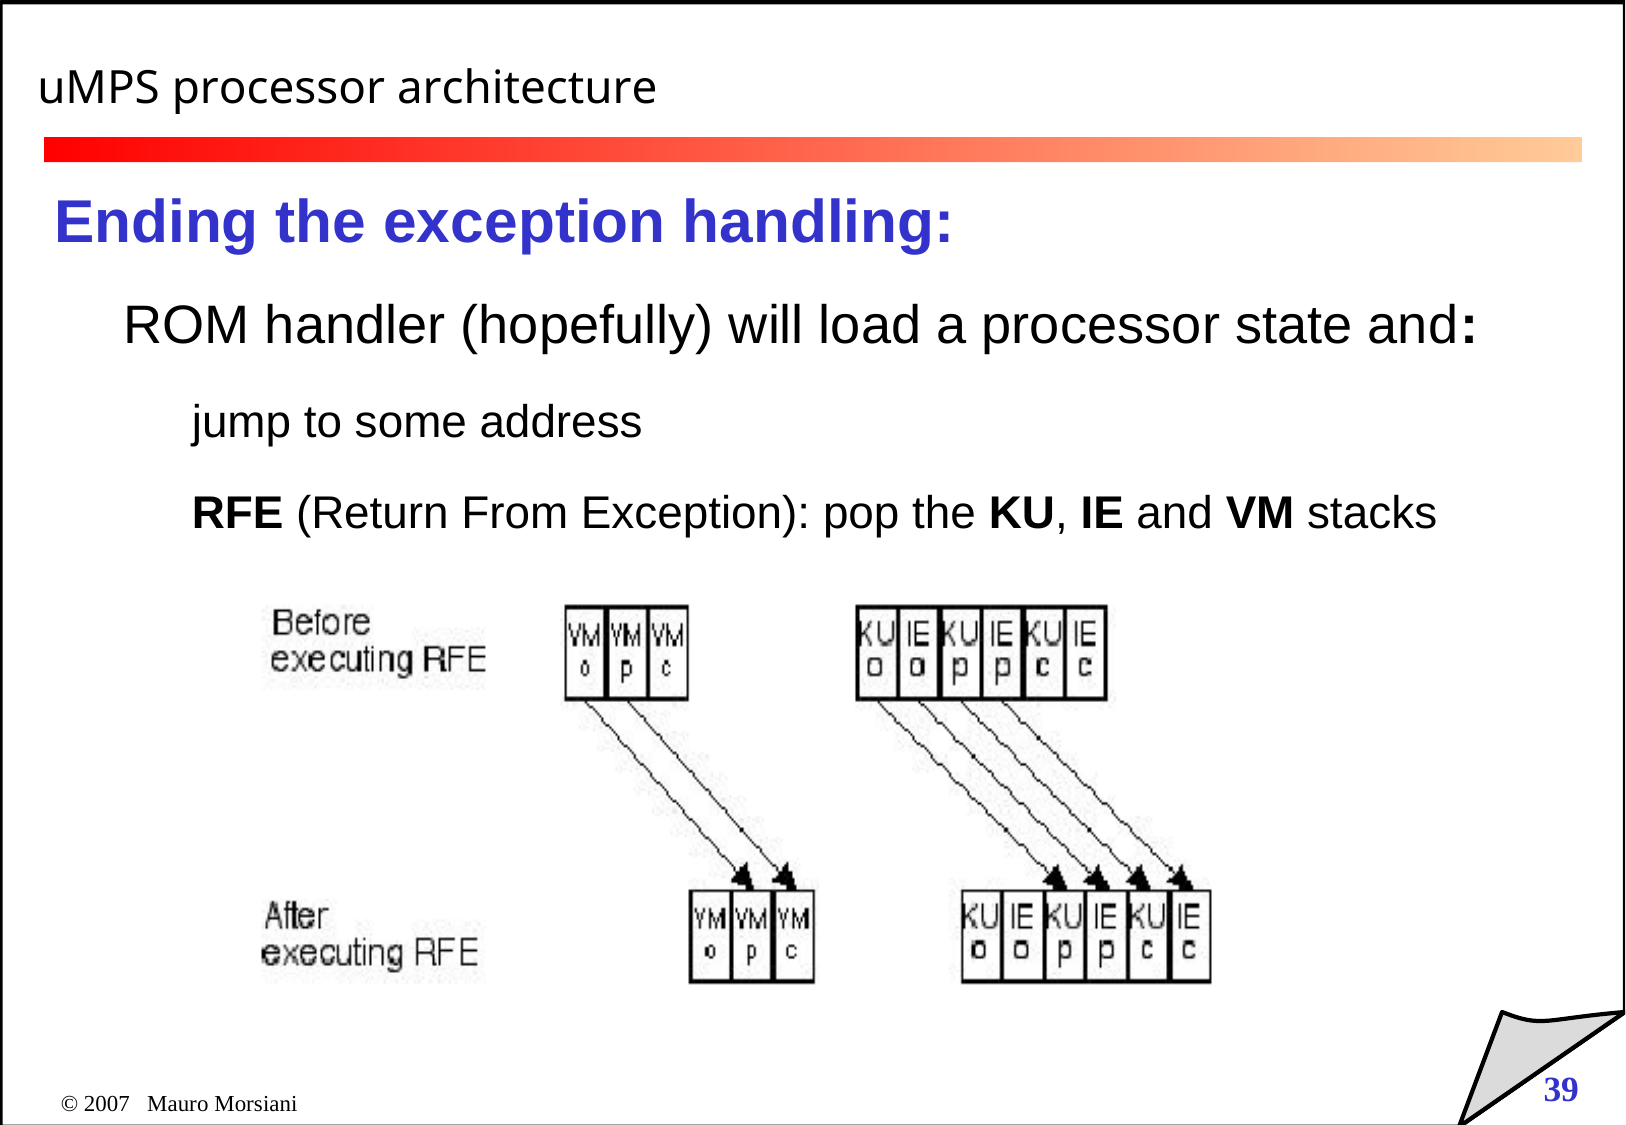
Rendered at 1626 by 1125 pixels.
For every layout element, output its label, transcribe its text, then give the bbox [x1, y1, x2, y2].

title uMPS processor architecture [37, 44, 1587, 130]
list Ending the exception handling: ROM handler (hopefully) will load a processor state and: jump to some address RFE (Return From Exception): pop the KU, IE and VM stacks [54, 187, 1568, 739]
picture [254, 594, 1218, 990]
